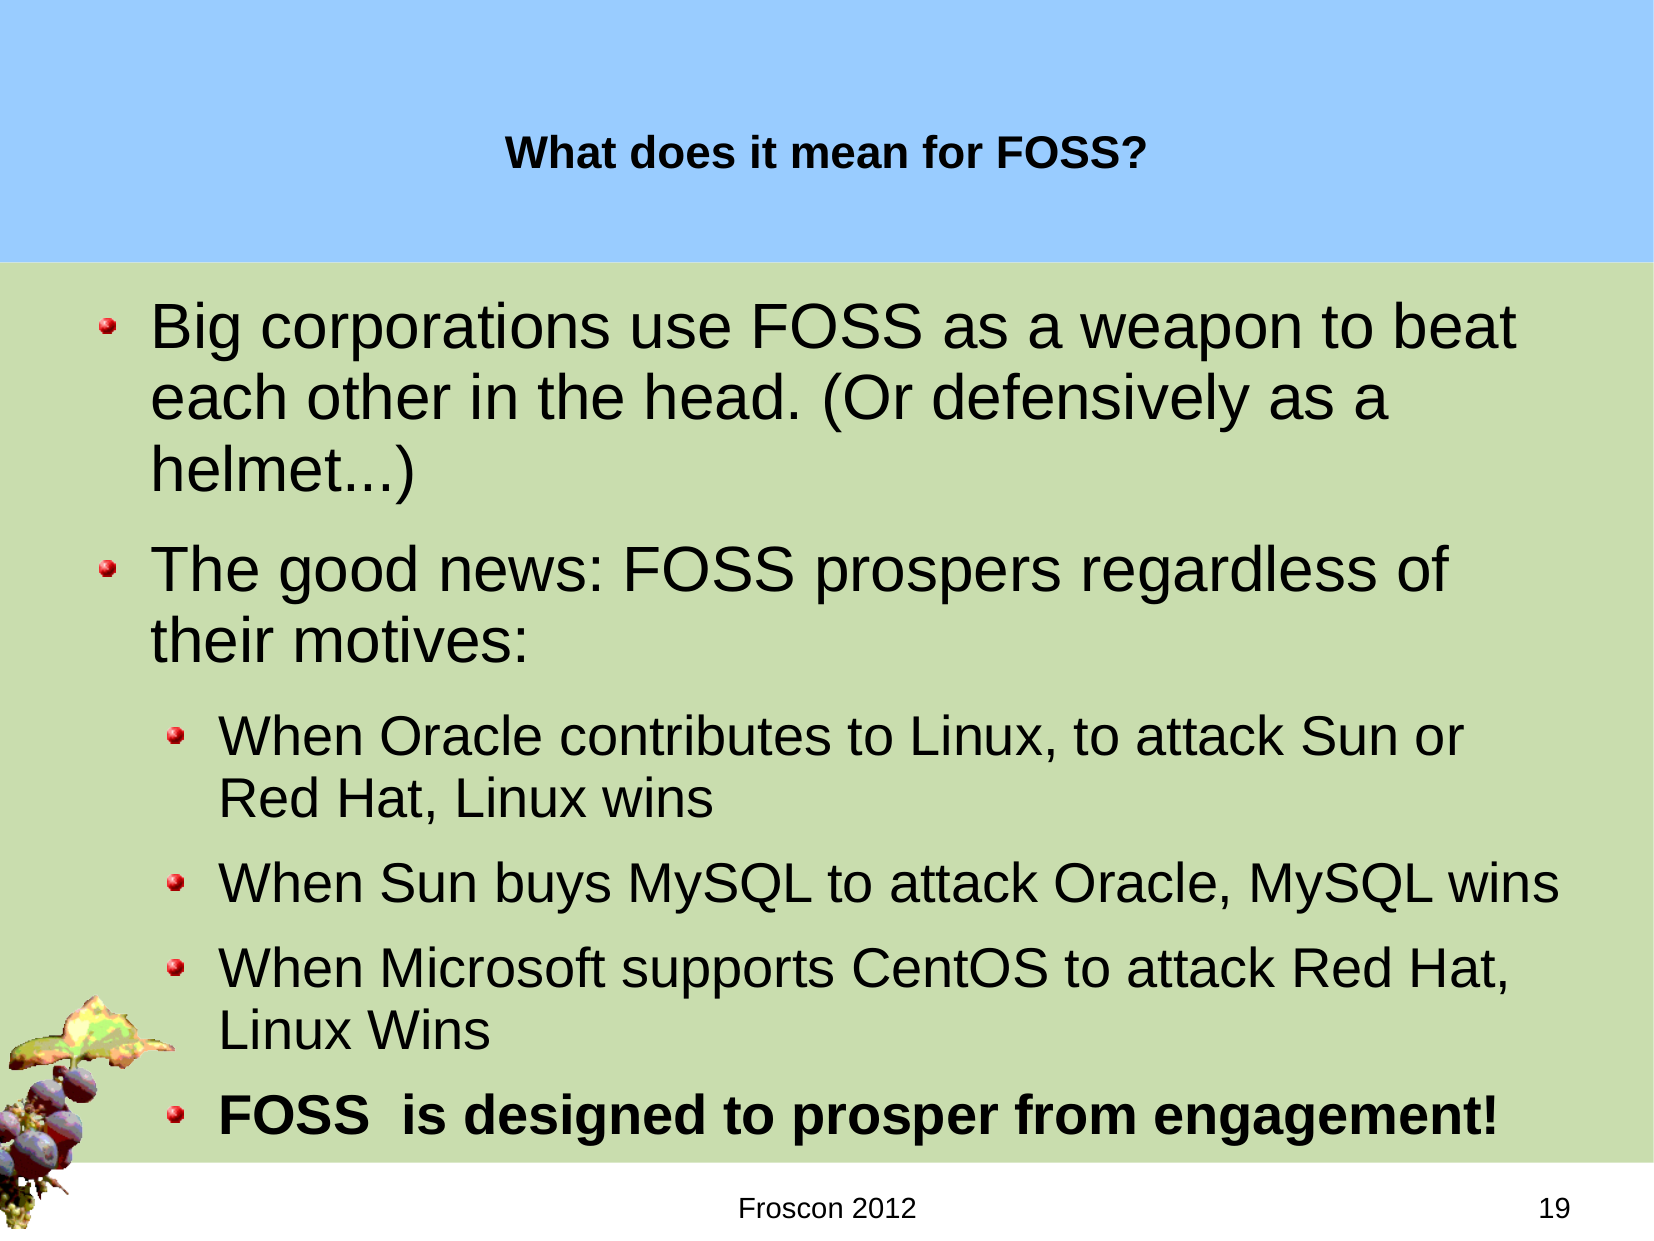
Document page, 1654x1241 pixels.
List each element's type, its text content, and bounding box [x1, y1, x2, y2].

picture [0, 990, 188, 1229]
title What does it mean for FOSS? [82, 49, 1571, 257]
list Big corporations use FOSS as a weapon to beat each other in the head. (Or defensively as a helmet...) The good news: FOSS prospers regardless of their motives: When Oracle contributes to Linux, to attack Sun or Red Hat, Linux wins When Sun buys MySQL to attack Oracle, MySQL wins When Microsoft supports CentOS to attack Red Hat, Linux Wins FOSS is designed to prosper from engagement! [82, 290, 1571, 1201]
